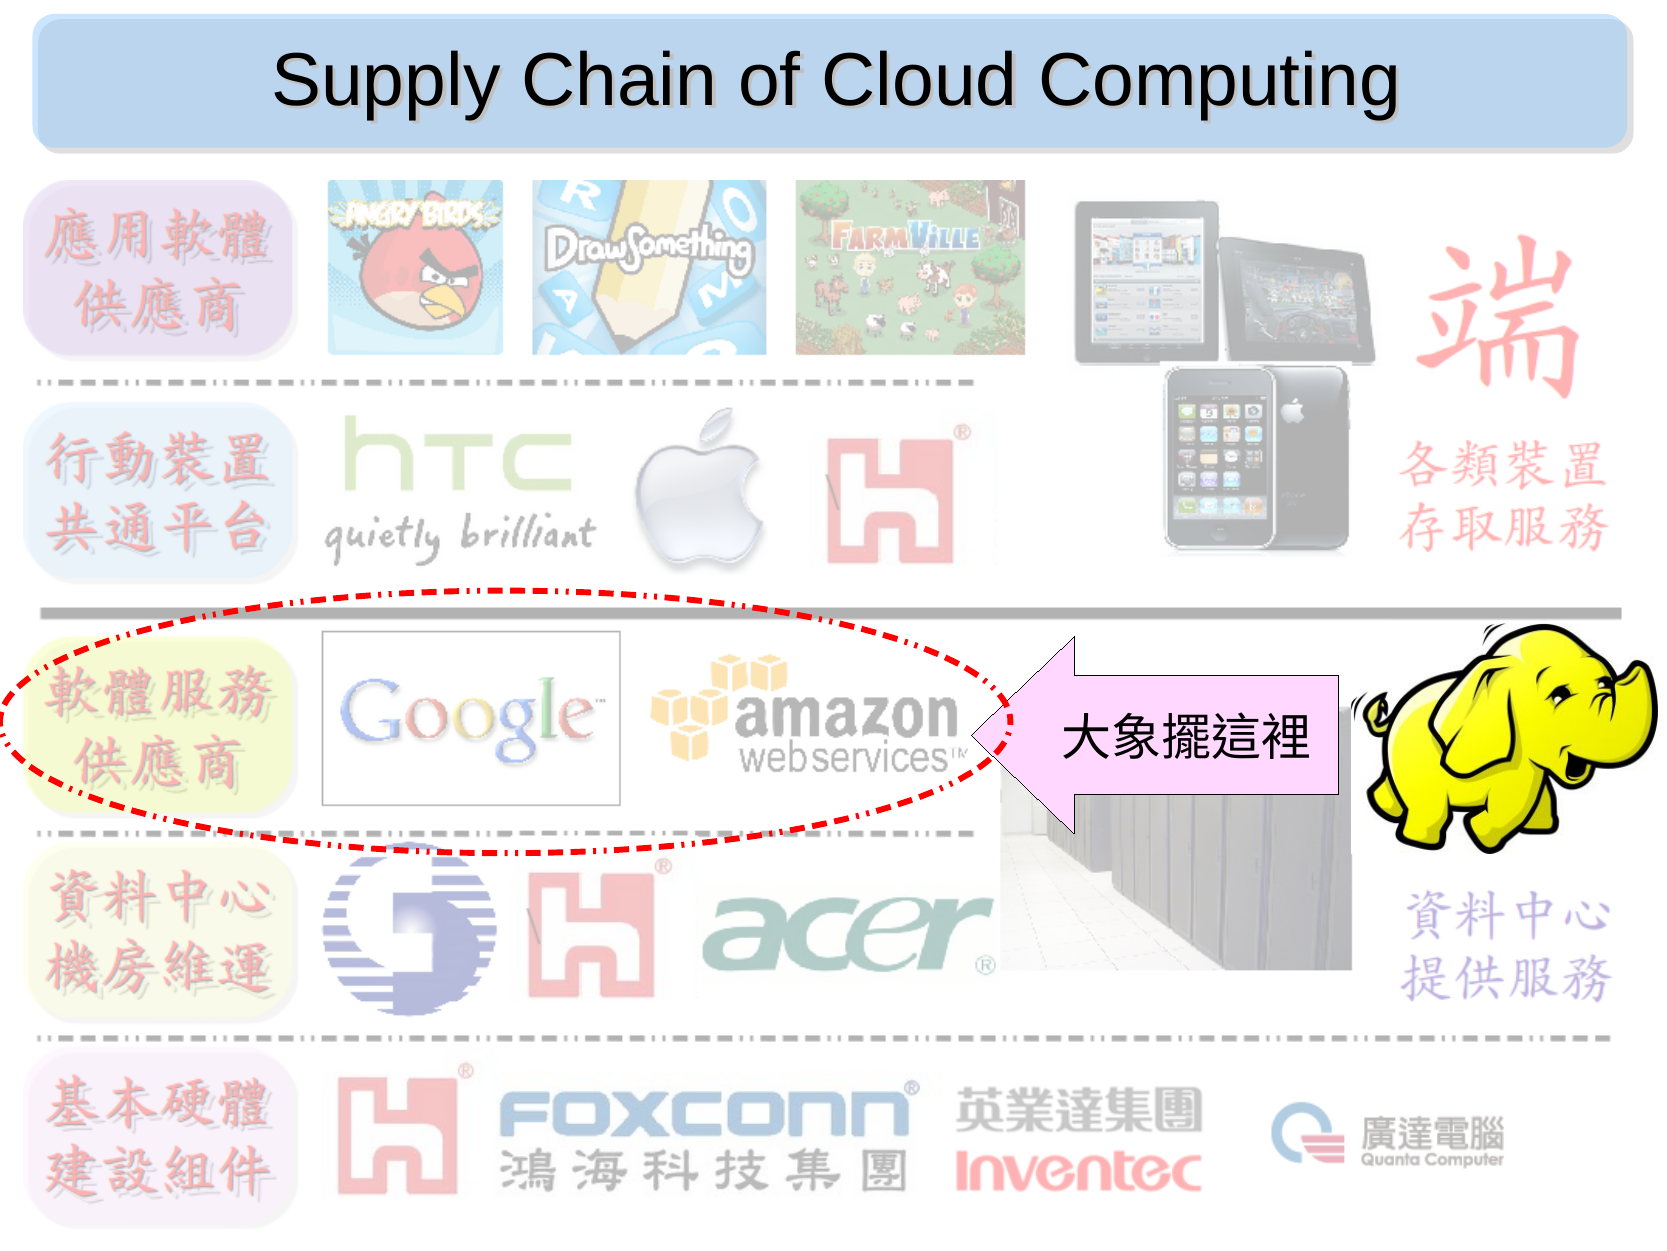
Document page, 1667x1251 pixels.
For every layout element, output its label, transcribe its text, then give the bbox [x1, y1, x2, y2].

text_box 大象擺這裡 [971, 636, 1339, 834]
picture [23, 180, 1659, 1231]
title Supply Chain of Cloud Computing [6, 2, 1667, 158]
